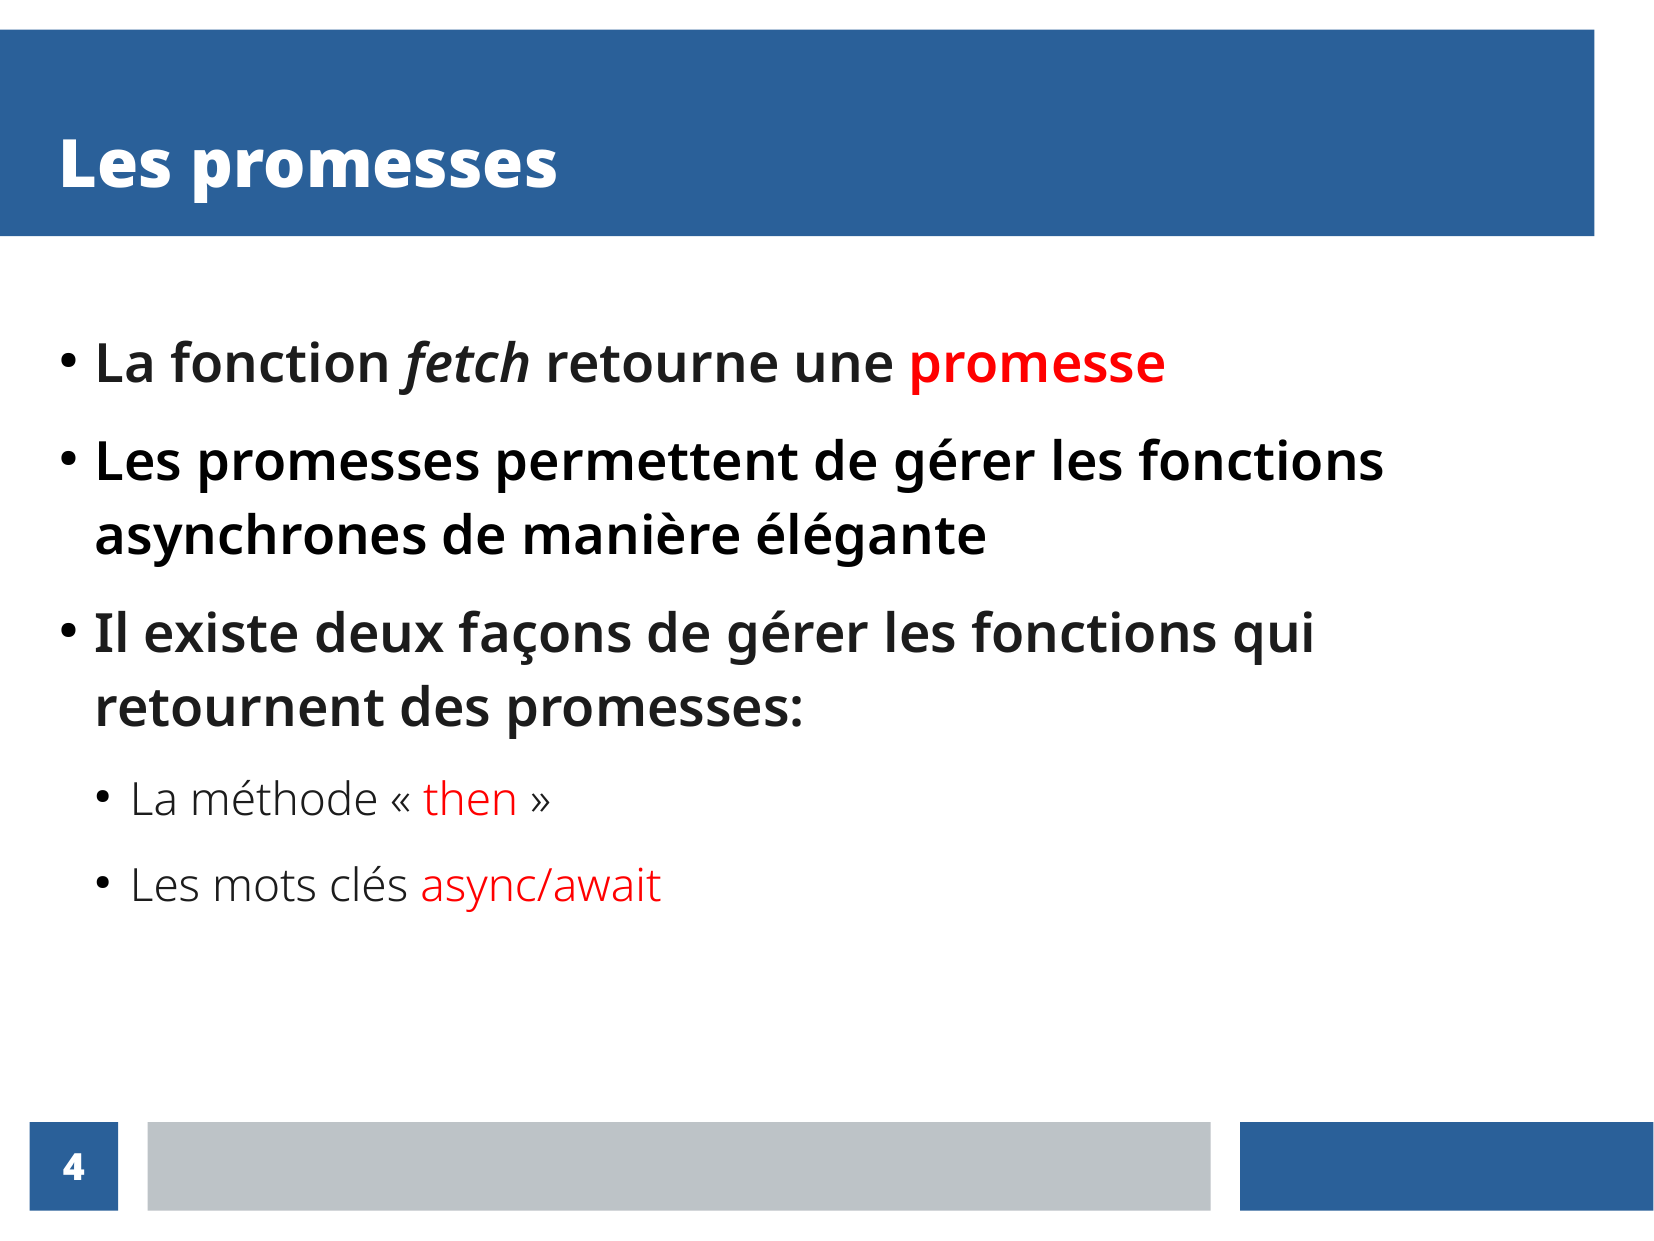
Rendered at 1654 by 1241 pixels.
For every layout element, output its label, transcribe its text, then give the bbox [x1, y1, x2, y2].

title Les promesses [59, 59, 1595, 207]
list La fonction fetch retourne une promesse Les promesses permettent de gérer les fonctions asynchrones de manière élégante Il existe deux façons de gérer les fonctions qui retournent des promesses: La méthode « then » Les mots clés async/await [59, 324, 1565, 1093]
